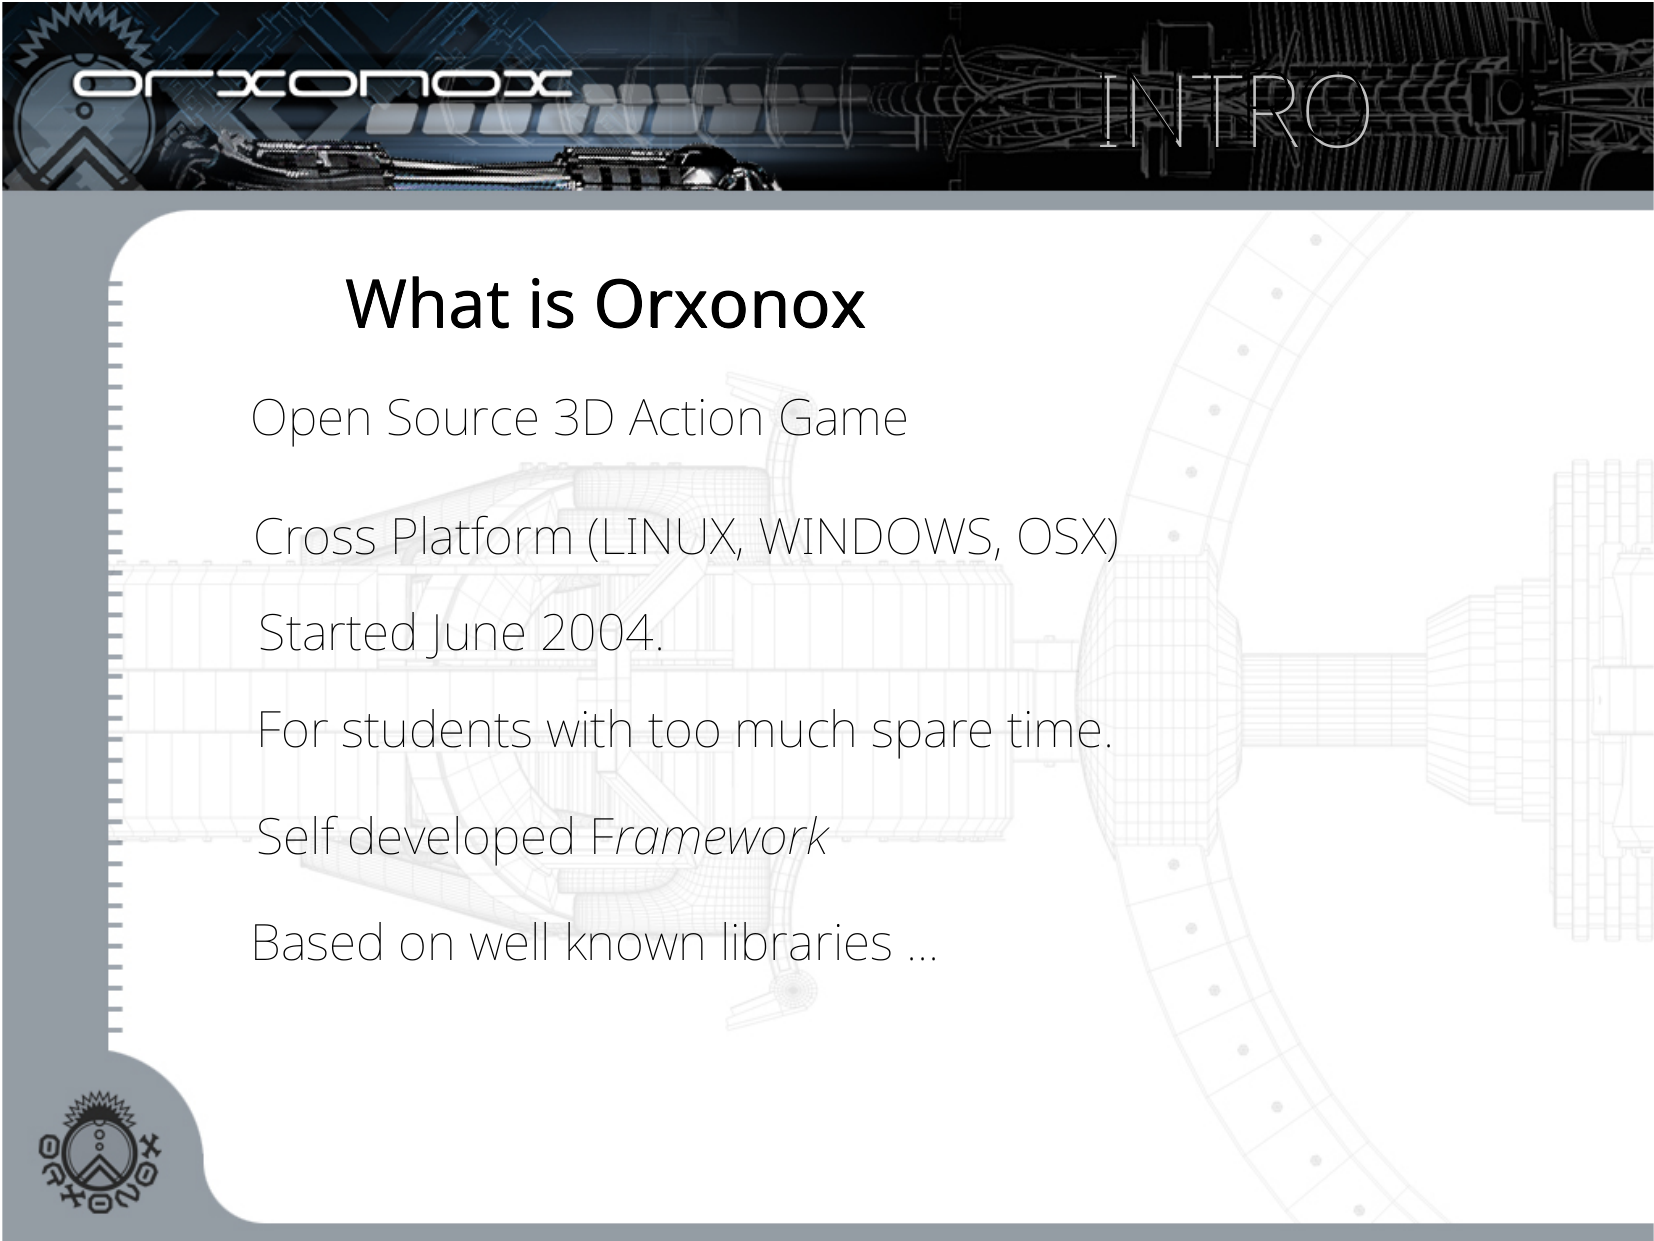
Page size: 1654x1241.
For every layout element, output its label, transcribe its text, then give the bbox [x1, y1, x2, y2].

text_box Open Source 3D Action Game [187, 375, 1034, 449]
text_box Cross Platform (LINUX, WINDOWS, OSX) [190, 493, 1292, 567]
text_box Started June 2004. [195, 589, 1538, 663]
text_box For students with too much spare time. [193, 686, 1470, 761]
text_box Self developed Framework [193, 793, 1470, 867]
picture [2, 2, 1654, 1241]
text_box INTRO [1038, 26, 1418, 159]
text_box Based on well known libraries ... [187, 900, 1464, 974]
text_box What is Orxonox [345, 256, 900, 335]
